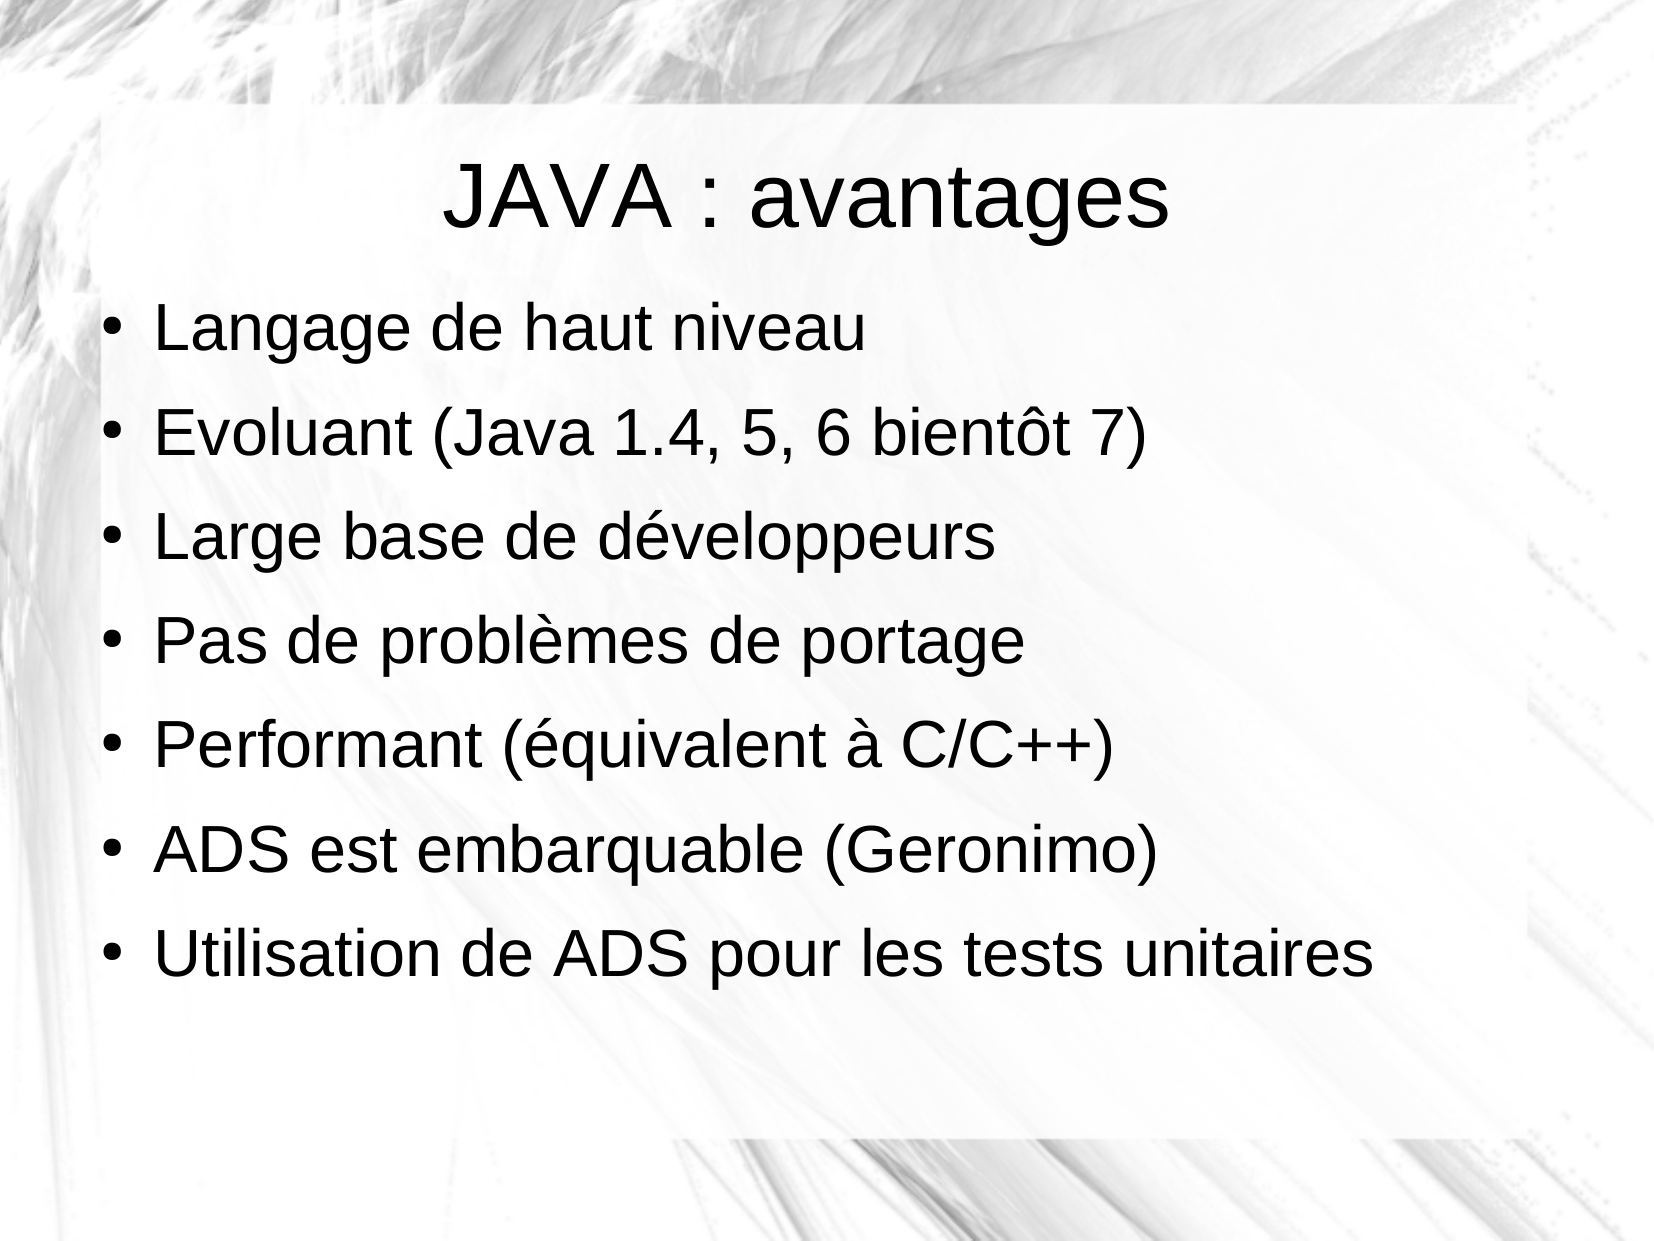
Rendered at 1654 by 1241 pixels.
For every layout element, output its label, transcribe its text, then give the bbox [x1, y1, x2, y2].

title JAVA : avantages [118, 112, 1506, 281]
list Langage de haut niveau Evoluant (Java 1.4, 5, 6 bientôt 7) Large base de développeurs Pas de problèmes de portage Performant (équivalent à C/C++) ADS est embarquable (Geronimo) Utilisation de ADS pour les tests unitaires [82, 290, 1571, 1109]
picture [0, 0, 1654, 1241]
